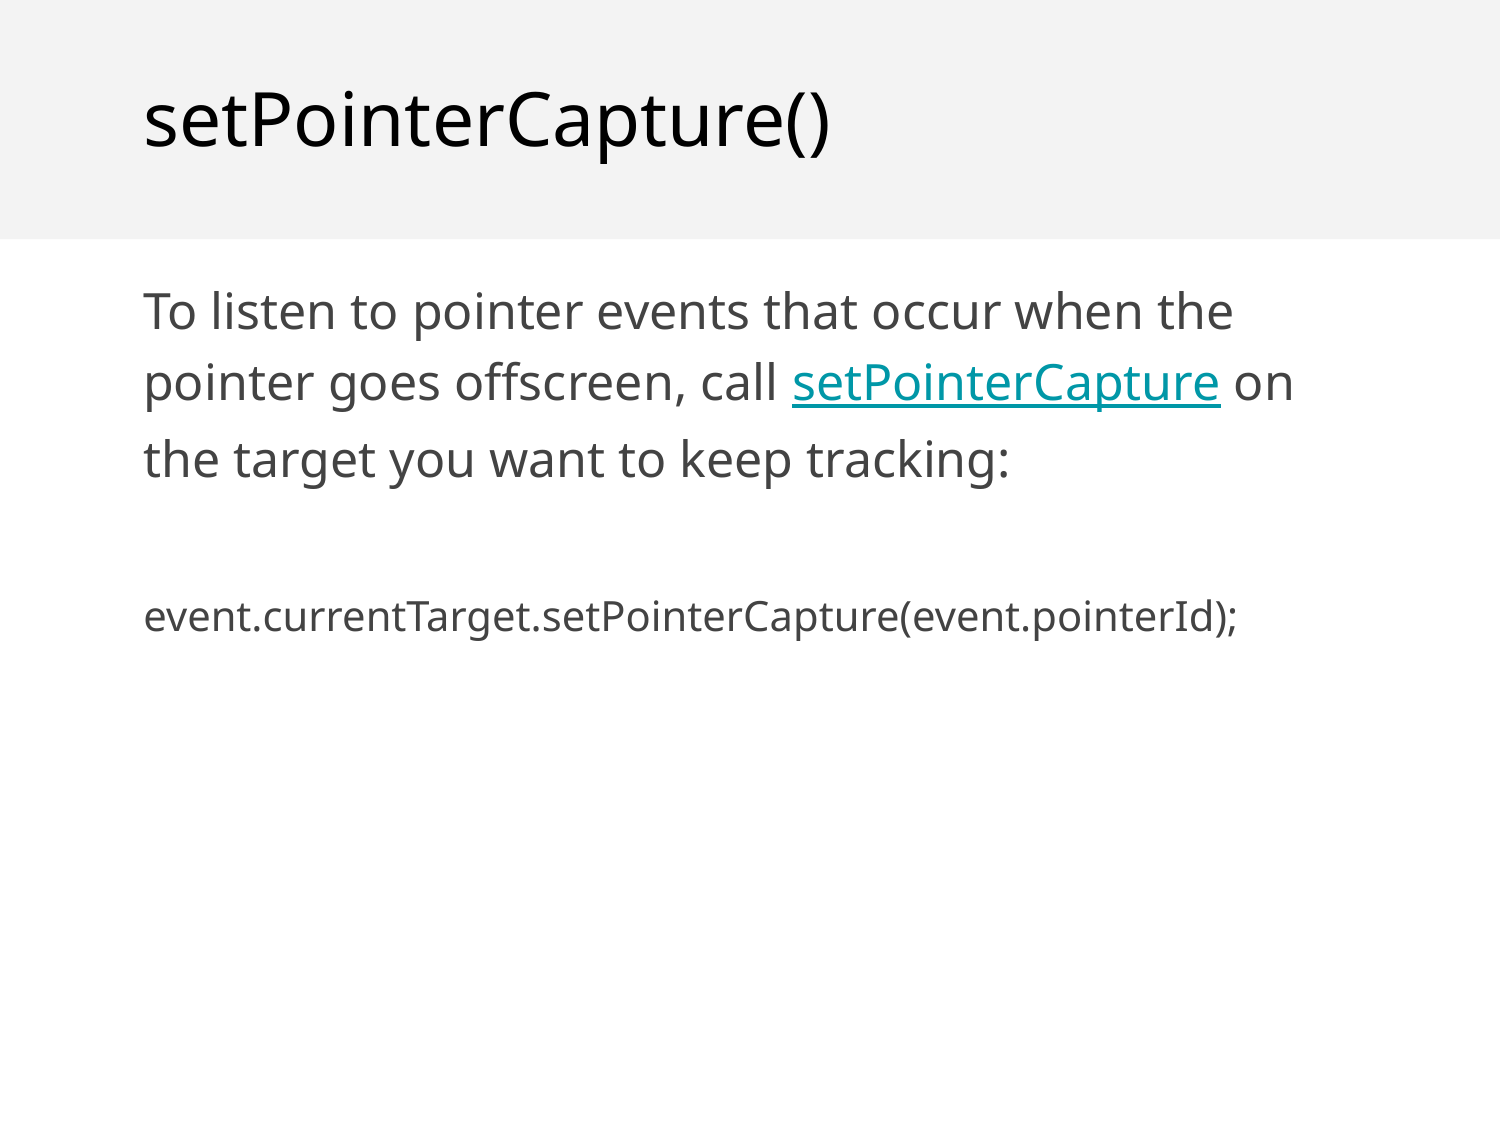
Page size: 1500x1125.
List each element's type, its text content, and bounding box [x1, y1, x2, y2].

list To listen to pointer events that occur when the pointer goes offscreen, call setPointerCapture on the target you want to keep tracking: [128, 255, 1372, 496]
title setPointerCapture() [128, 56, 1372, 183]
text_box event.currentTarget.setPointerCapture(event.pointerId); [128, 496, 1452, 725]
